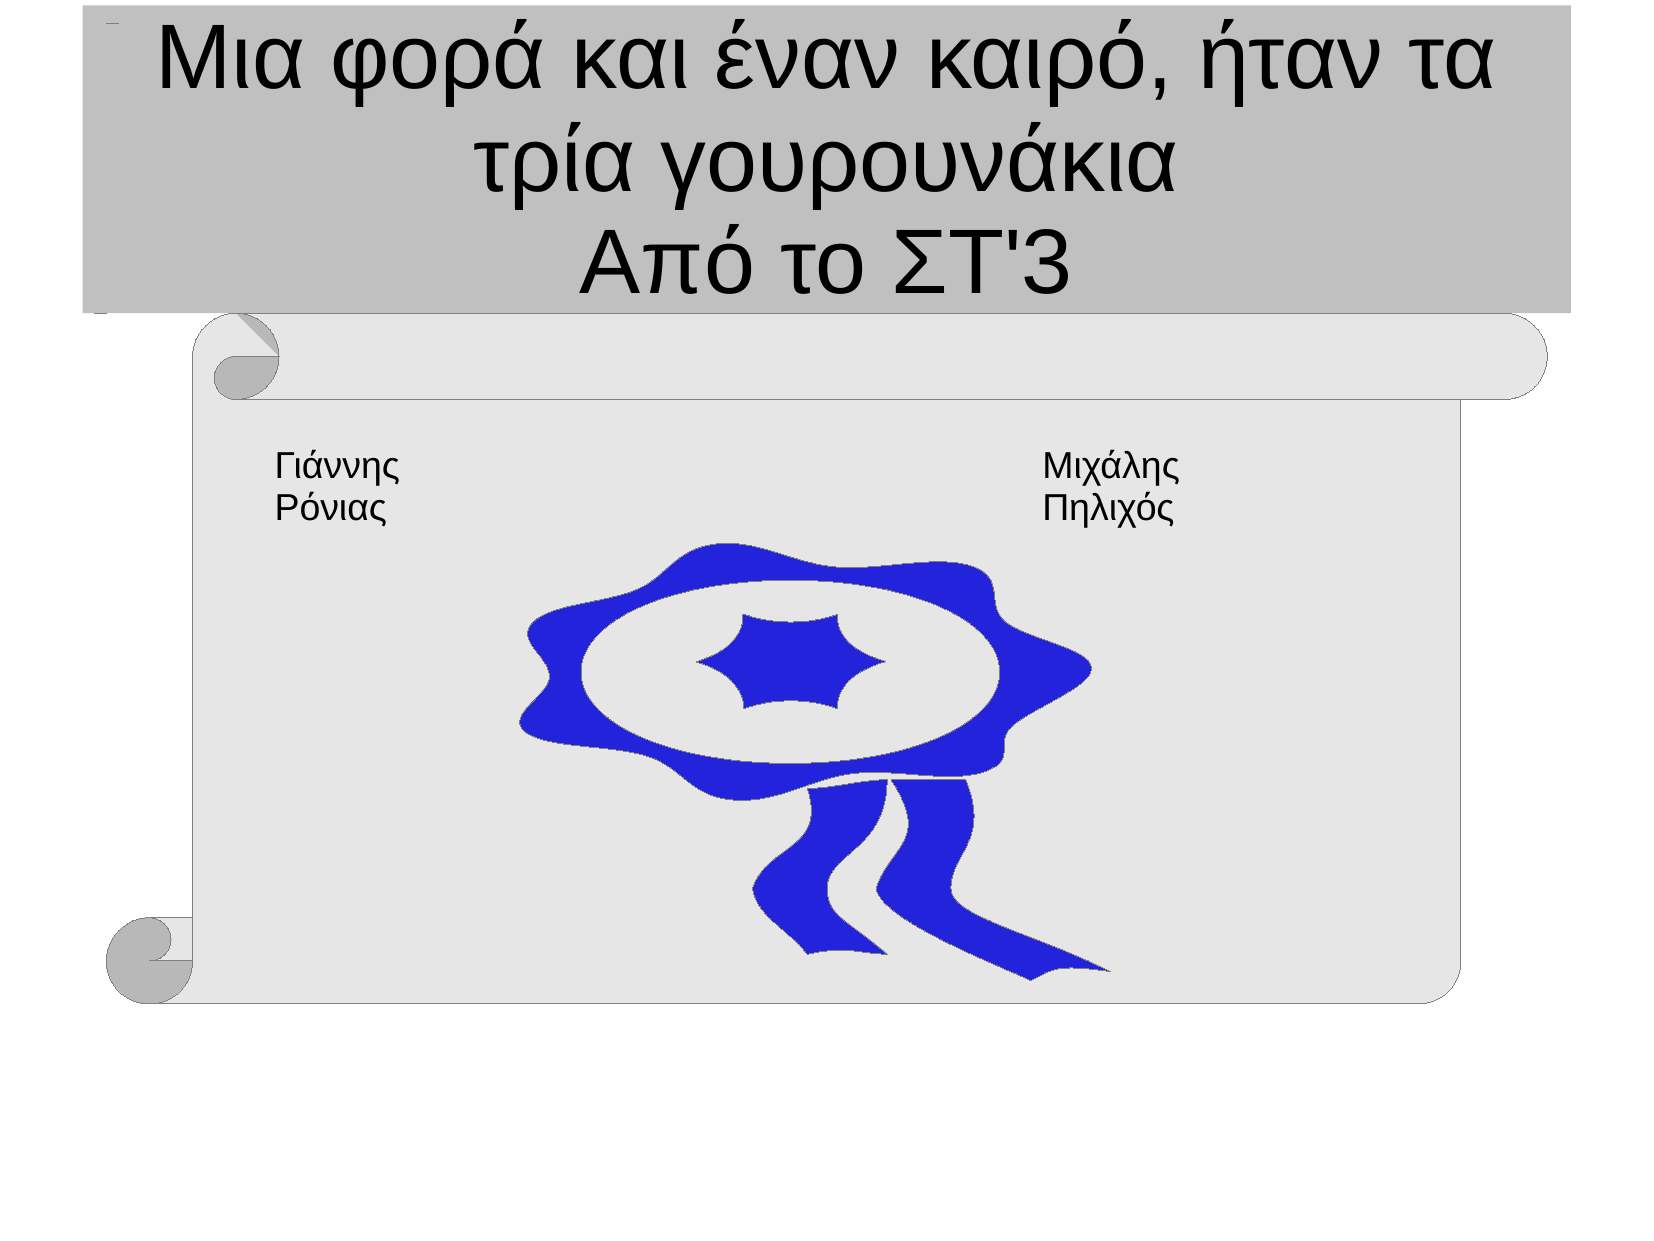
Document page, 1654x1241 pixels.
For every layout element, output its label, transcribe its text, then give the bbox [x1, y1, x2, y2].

text_box Γιάννης Ρόνιας [259, 437, 485, 536]
title Μια φορά και έναν καιρό, ήταν τα τρία γουρουνάκια Από το ΣΤ'3 [82, 5, 1571, 314]
text_box Μιχάλης Πηλιχός [1027, 437, 1288, 536]
text_box [106, 313, 1548, 1004]
